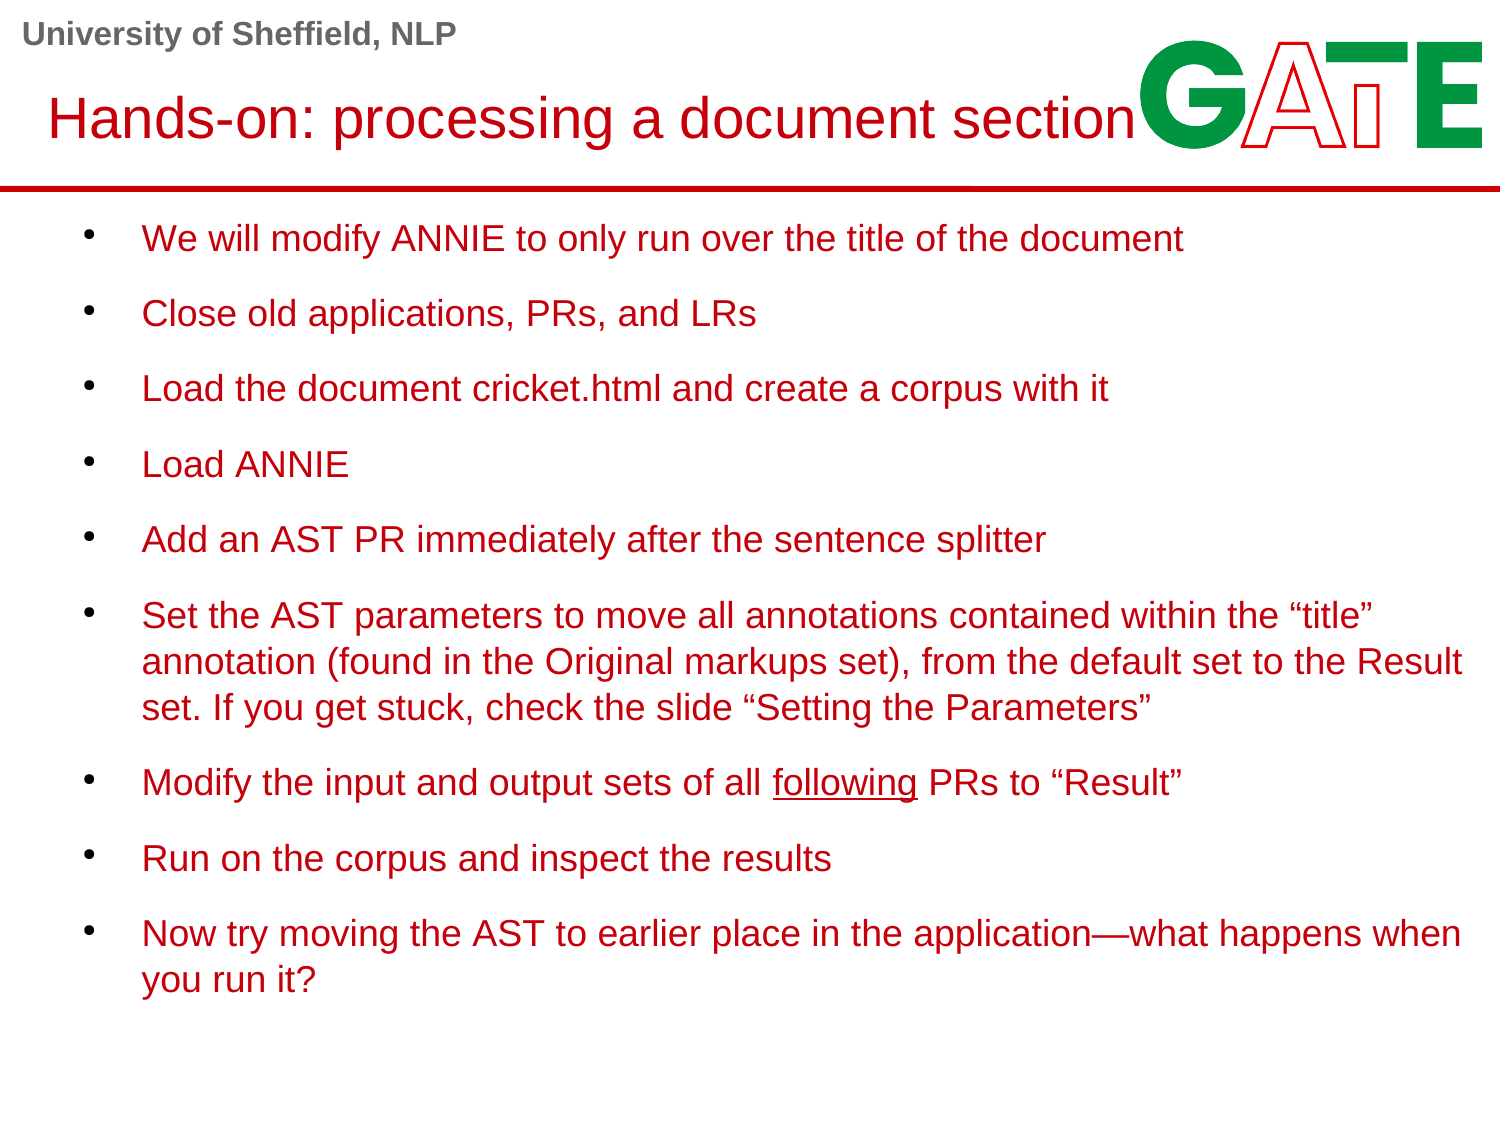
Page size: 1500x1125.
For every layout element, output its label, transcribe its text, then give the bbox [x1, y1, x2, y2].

title Hands-on: processing a document section [47, 59, 1241, 180]
picture [1133, 23, 1489, 166]
list We will modify ANNIE to only run over the title of the document Close old applications, PRs, and LRs Load the document cricket.html and create a corpus with it Load ANNIE Add an AST PR immediately after the sentence splitter Set the AST parameters to move all annotations contained within the “title” annotation (found in the Original markups set), from the default set to the Result set. If you get stuck, check the slide “Setting the Parameters” Modify the input and output sets of all following PRs to “Result” Run on the corpus and inspect the results Now try moving the AST to earlier place in the application—what happens when you run it? [82, 212, 1465, 1063]
